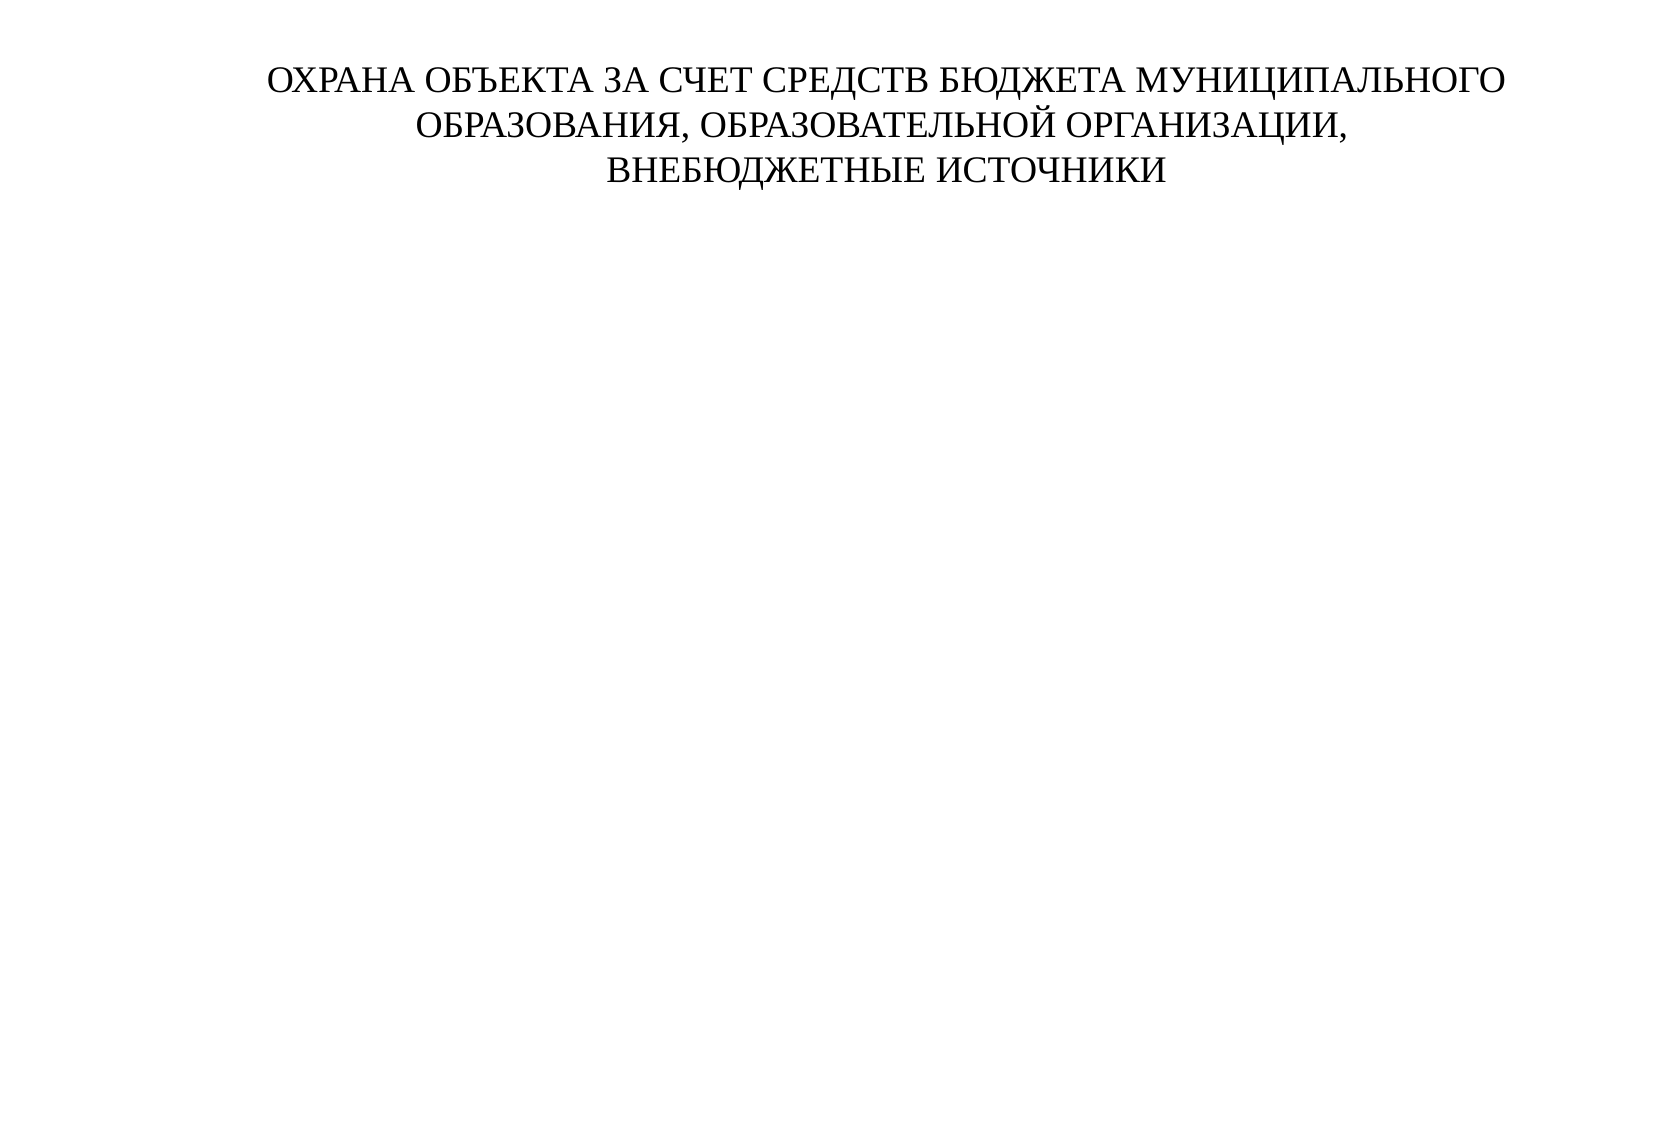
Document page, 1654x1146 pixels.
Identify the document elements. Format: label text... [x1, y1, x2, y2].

text_box ОХРАНА ОБЪЕКТА ЗА СЧЕТ СРЕДСТВ БЮДЖЕТА МУНИЦИПАЛЬНОГО ОБРАЗОВАНИЯ, ОБРАЗОВАТЕЛЬНОЙ ОРГАНИЗАЦИИ, ВНЕБЮДЖЕТНЫЕ ИСТОЧНИКИ [229, 45, 1545, 201]
